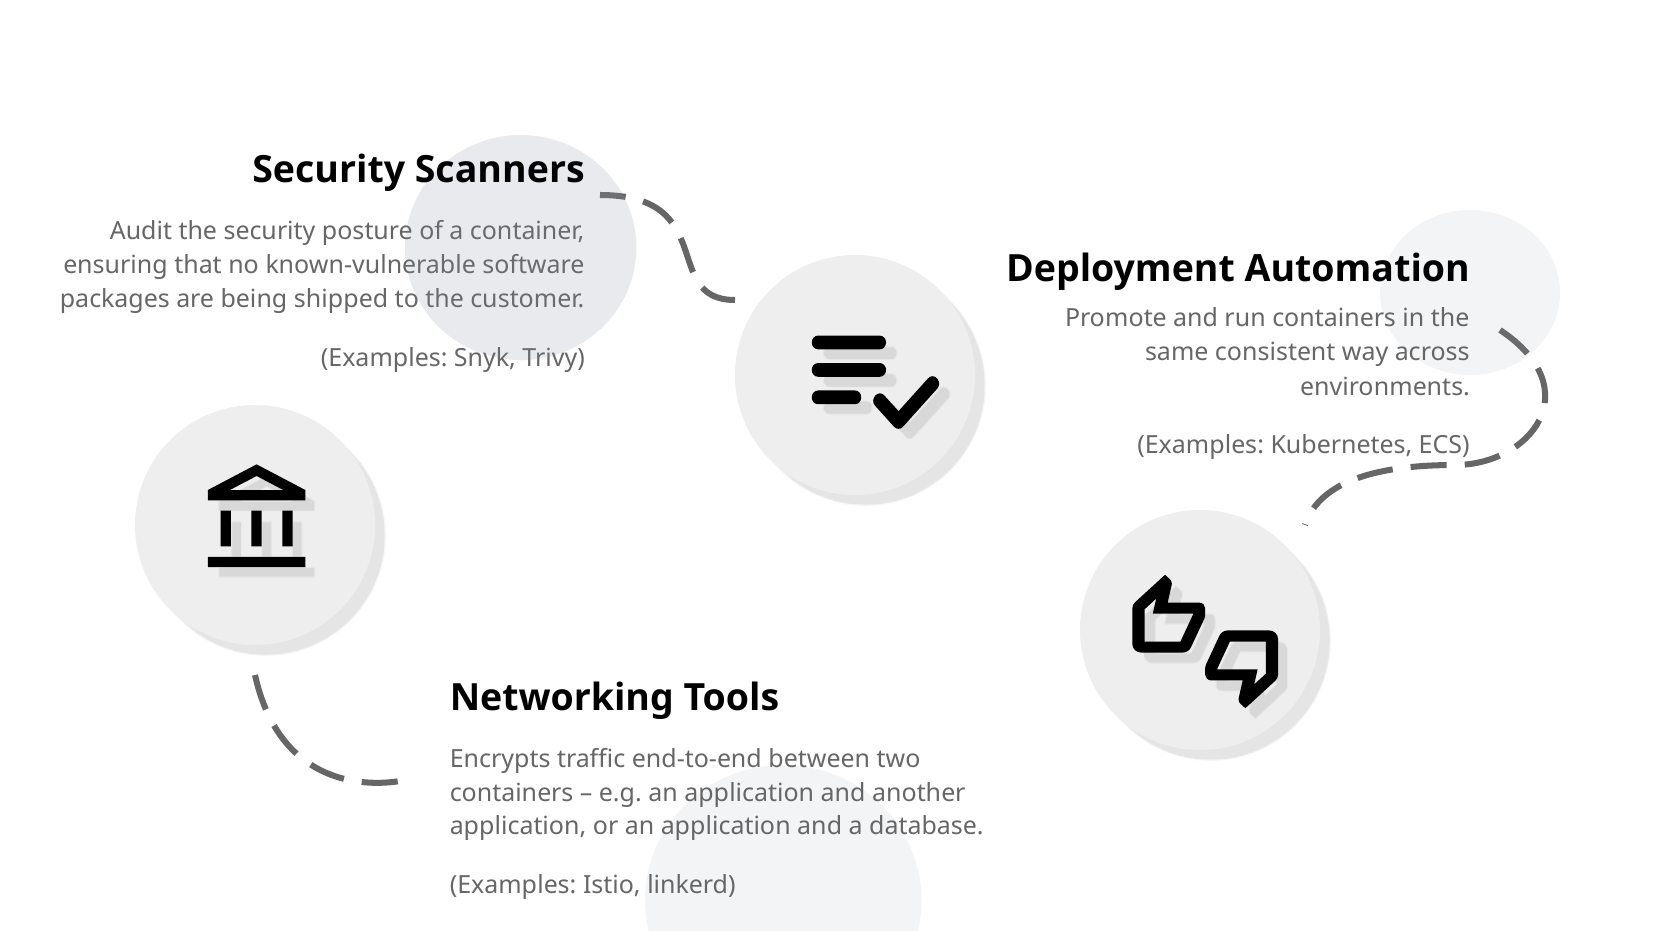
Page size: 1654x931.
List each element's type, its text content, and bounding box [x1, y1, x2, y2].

text_box Encrypts traffic end-to-end between two containers – e.g. an application and another application, or an application and a database. (Examples: Istio, linkerd) [435, 732, 1013, 909]
picture [1129, 572, 1282, 712]
picture [796, 291, 952, 463]
picture [195, 456, 324, 586]
text_box Audit the security posture of a container, ensuring that no known-vulnerable software packages are being shipped to the customer. (Examples: Snyk, Trivy) [29, 303, 601, 381]
text_box [420, 166, 637, 361]
text_box Deployment Automation [951, 234, 1486, 352]
text_box Security Scanners [29, 135, 601, 303]
text_box Promote and run containers in the same consistent way across environments. (Examples: Kubernetes, ECS) [1035, 352, 1486, 469]
text_box Networking Tools [435, 662, 826, 780]
